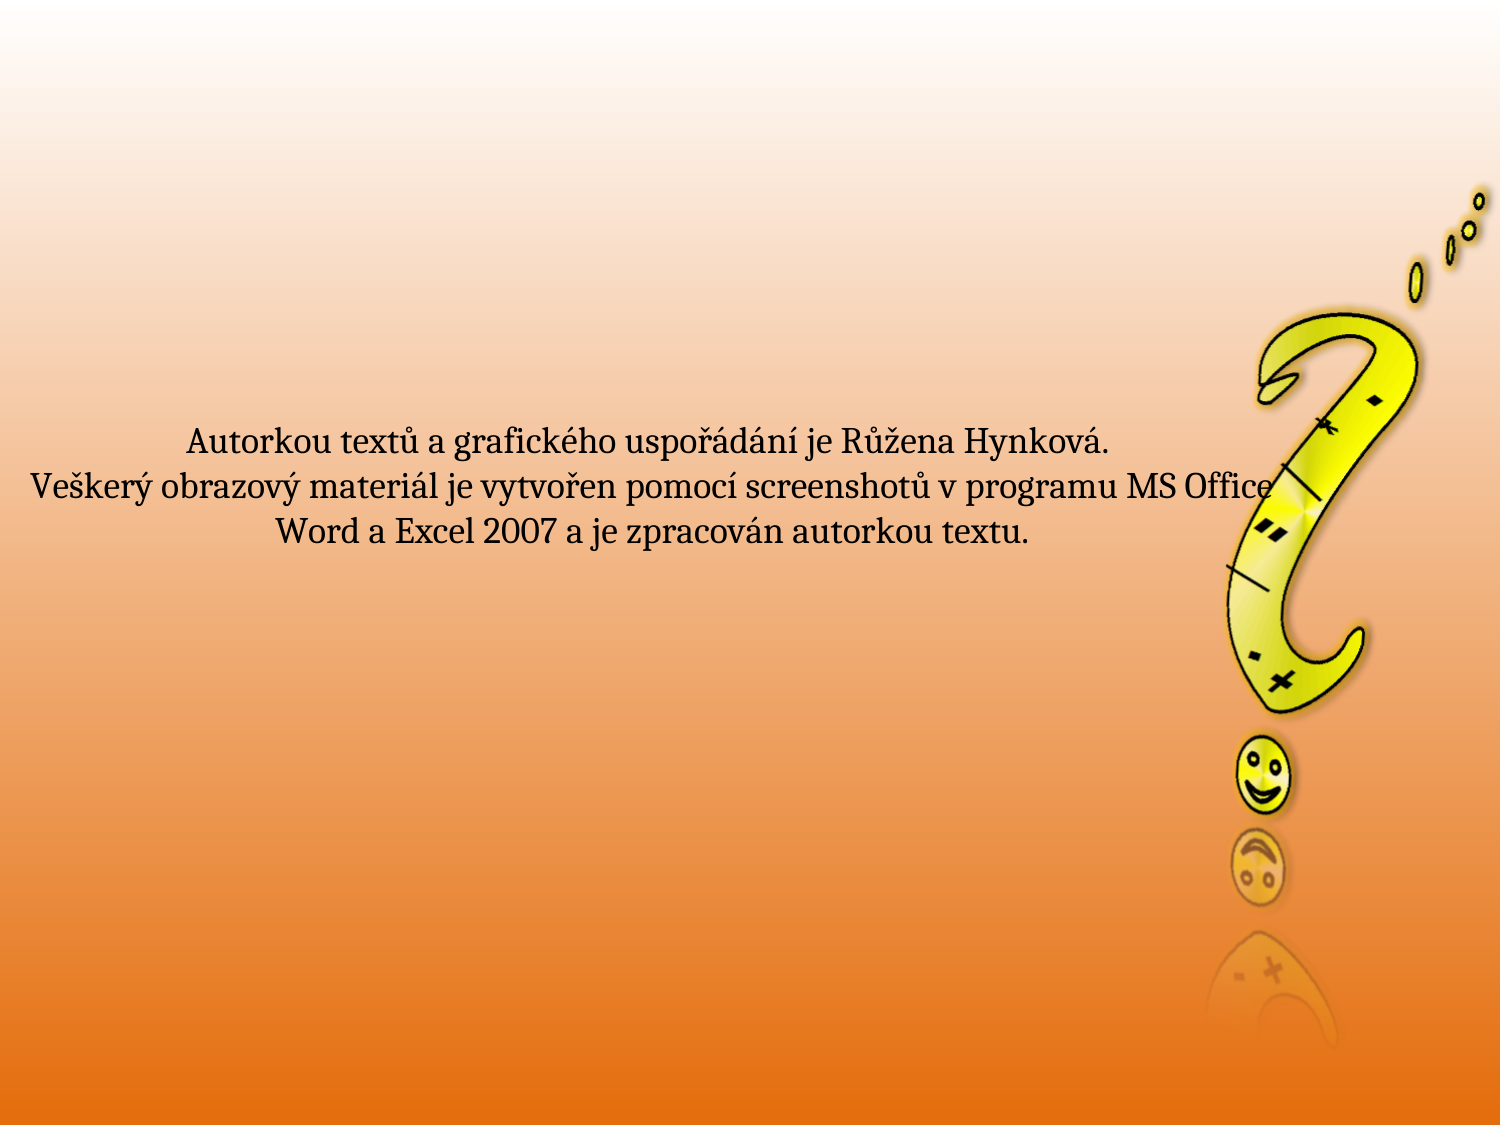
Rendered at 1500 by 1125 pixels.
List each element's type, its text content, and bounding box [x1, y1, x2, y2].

text_box Autorkou textů a grafického uspořádání je Růžena Hynková. Veškerý obrazový materiál je vytvořen pomocí screenshotů v programu MS Office Word a Excel 2007 a je zpracován autorkou textu. [0, 408, 1306, 605]
picture [1171, 160, 1500, 1125]
